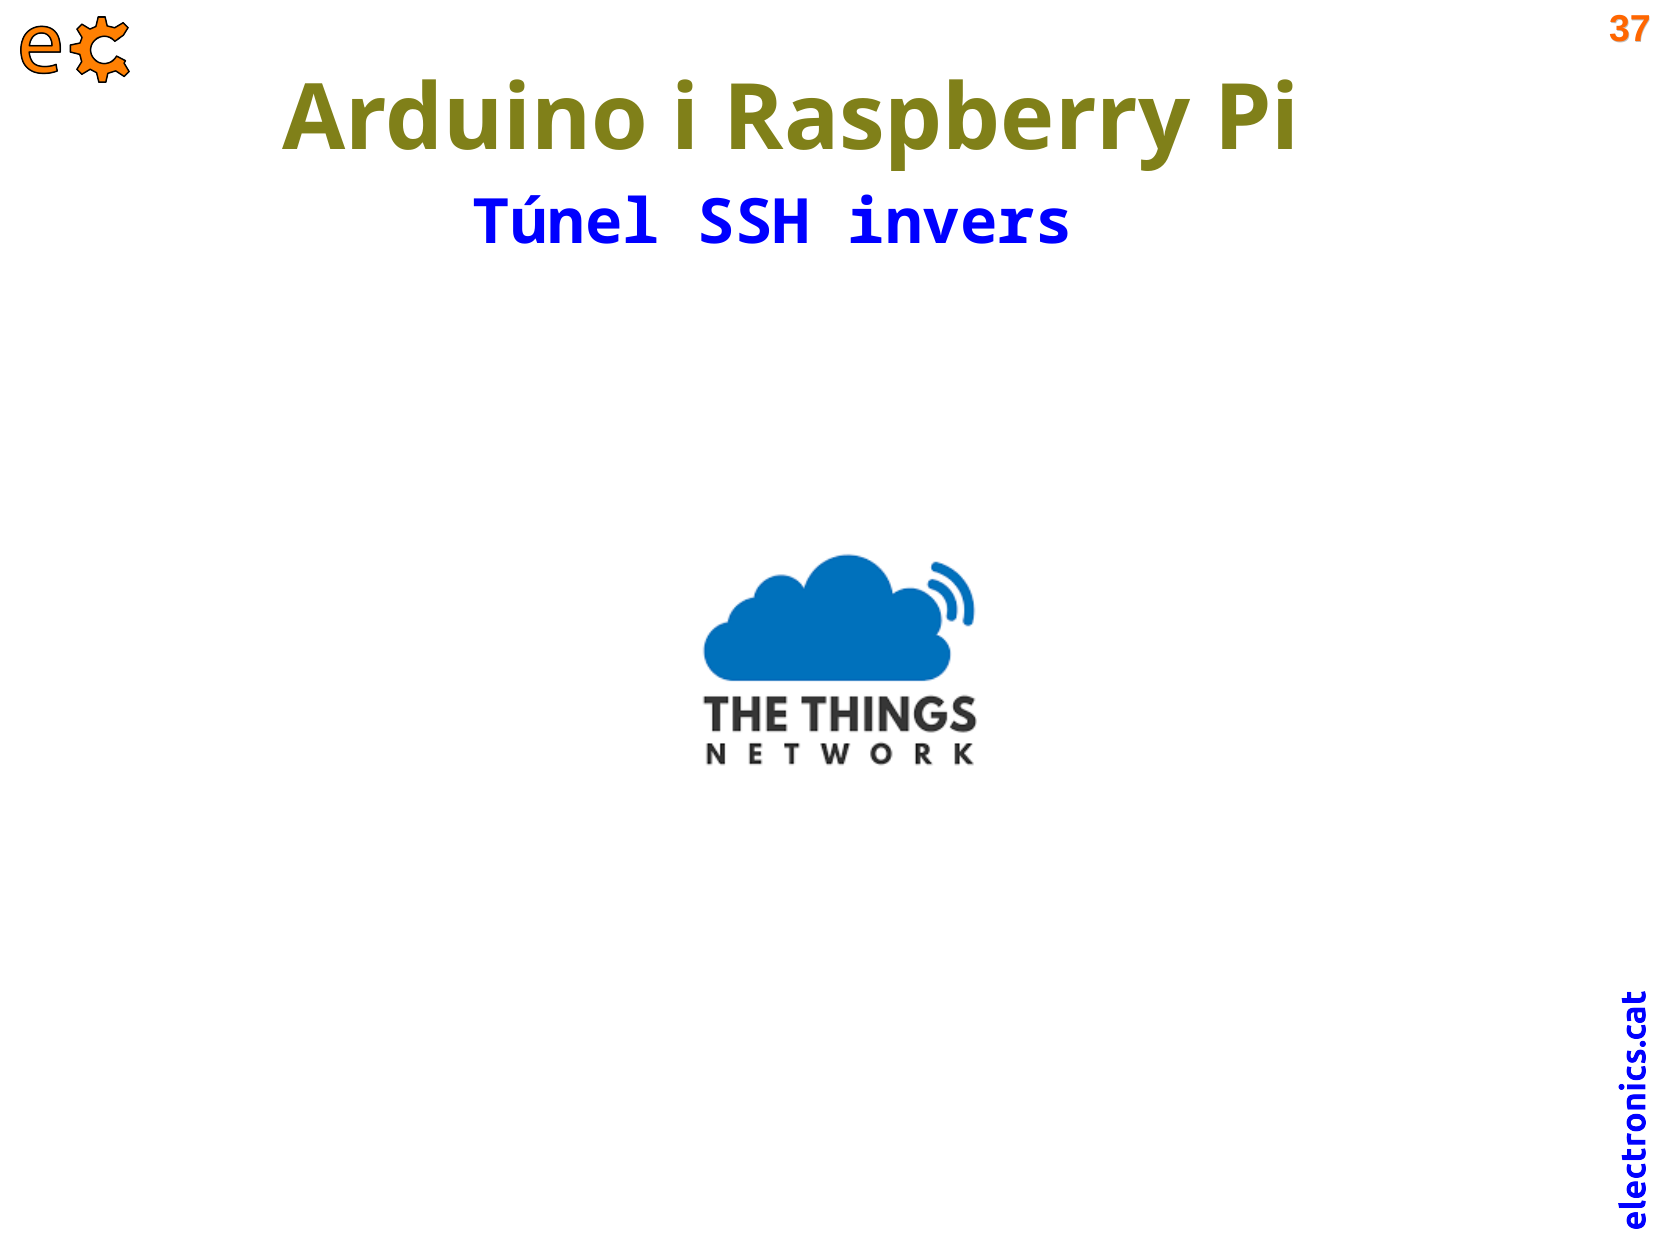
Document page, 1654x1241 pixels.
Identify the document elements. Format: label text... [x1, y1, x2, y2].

picture [20, 16, 130, 52]
title Arduino i Raspberry Pi Túnel SSH invers [0, 52, 1619, 260]
picture [1618, 991, 1646, 1229]
picture [661, 484, 1013, 836]
text_box <número> [1594, 0, 1654, 71]
